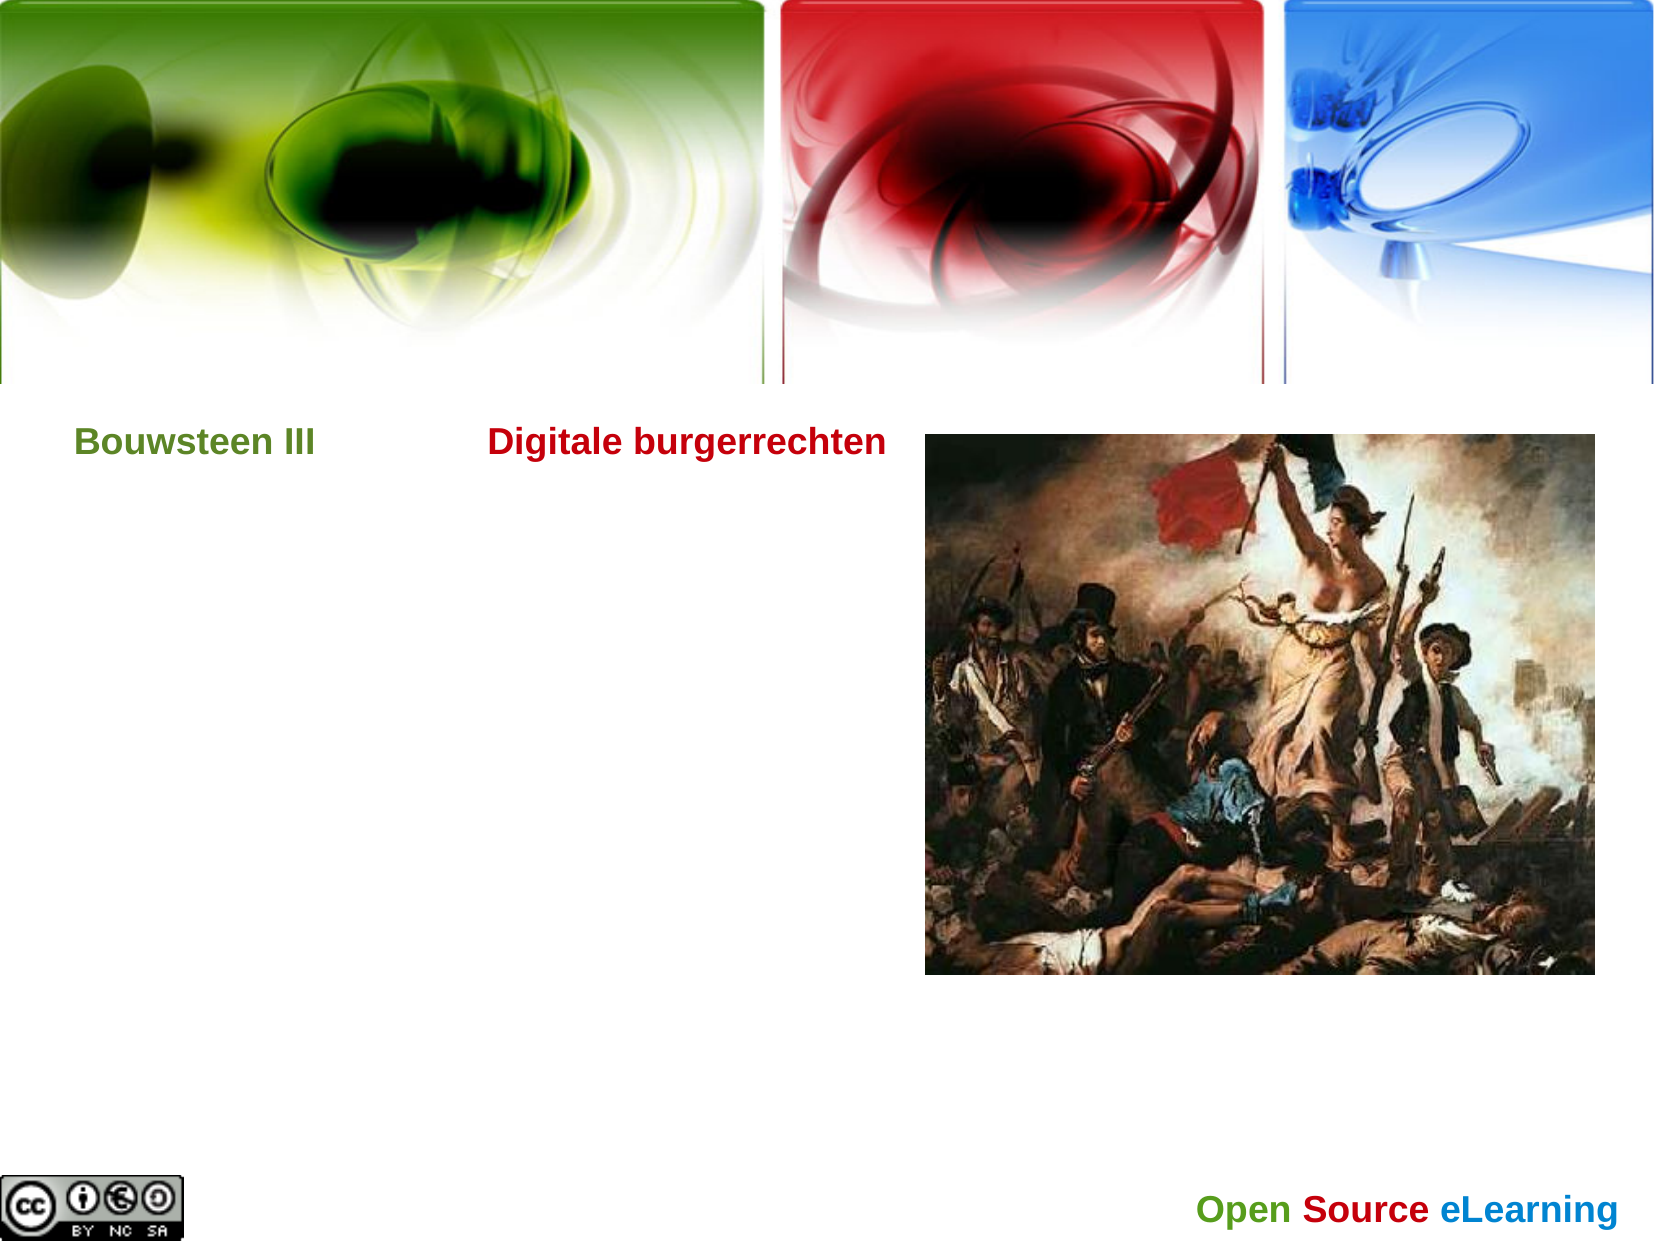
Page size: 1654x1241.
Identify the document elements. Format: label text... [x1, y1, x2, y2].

text_box Open Source eLearning [1181, 1181, 1654, 1238]
picture [0, 1175, 184, 1241]
text_box Bouwsteen III [59, 413, 591, 471]
picture [925, 434, 1595, 975]
picture [0, 0, 1654, 384]
text_box Digitale burgerrechten [591, 413, 975, 471]
